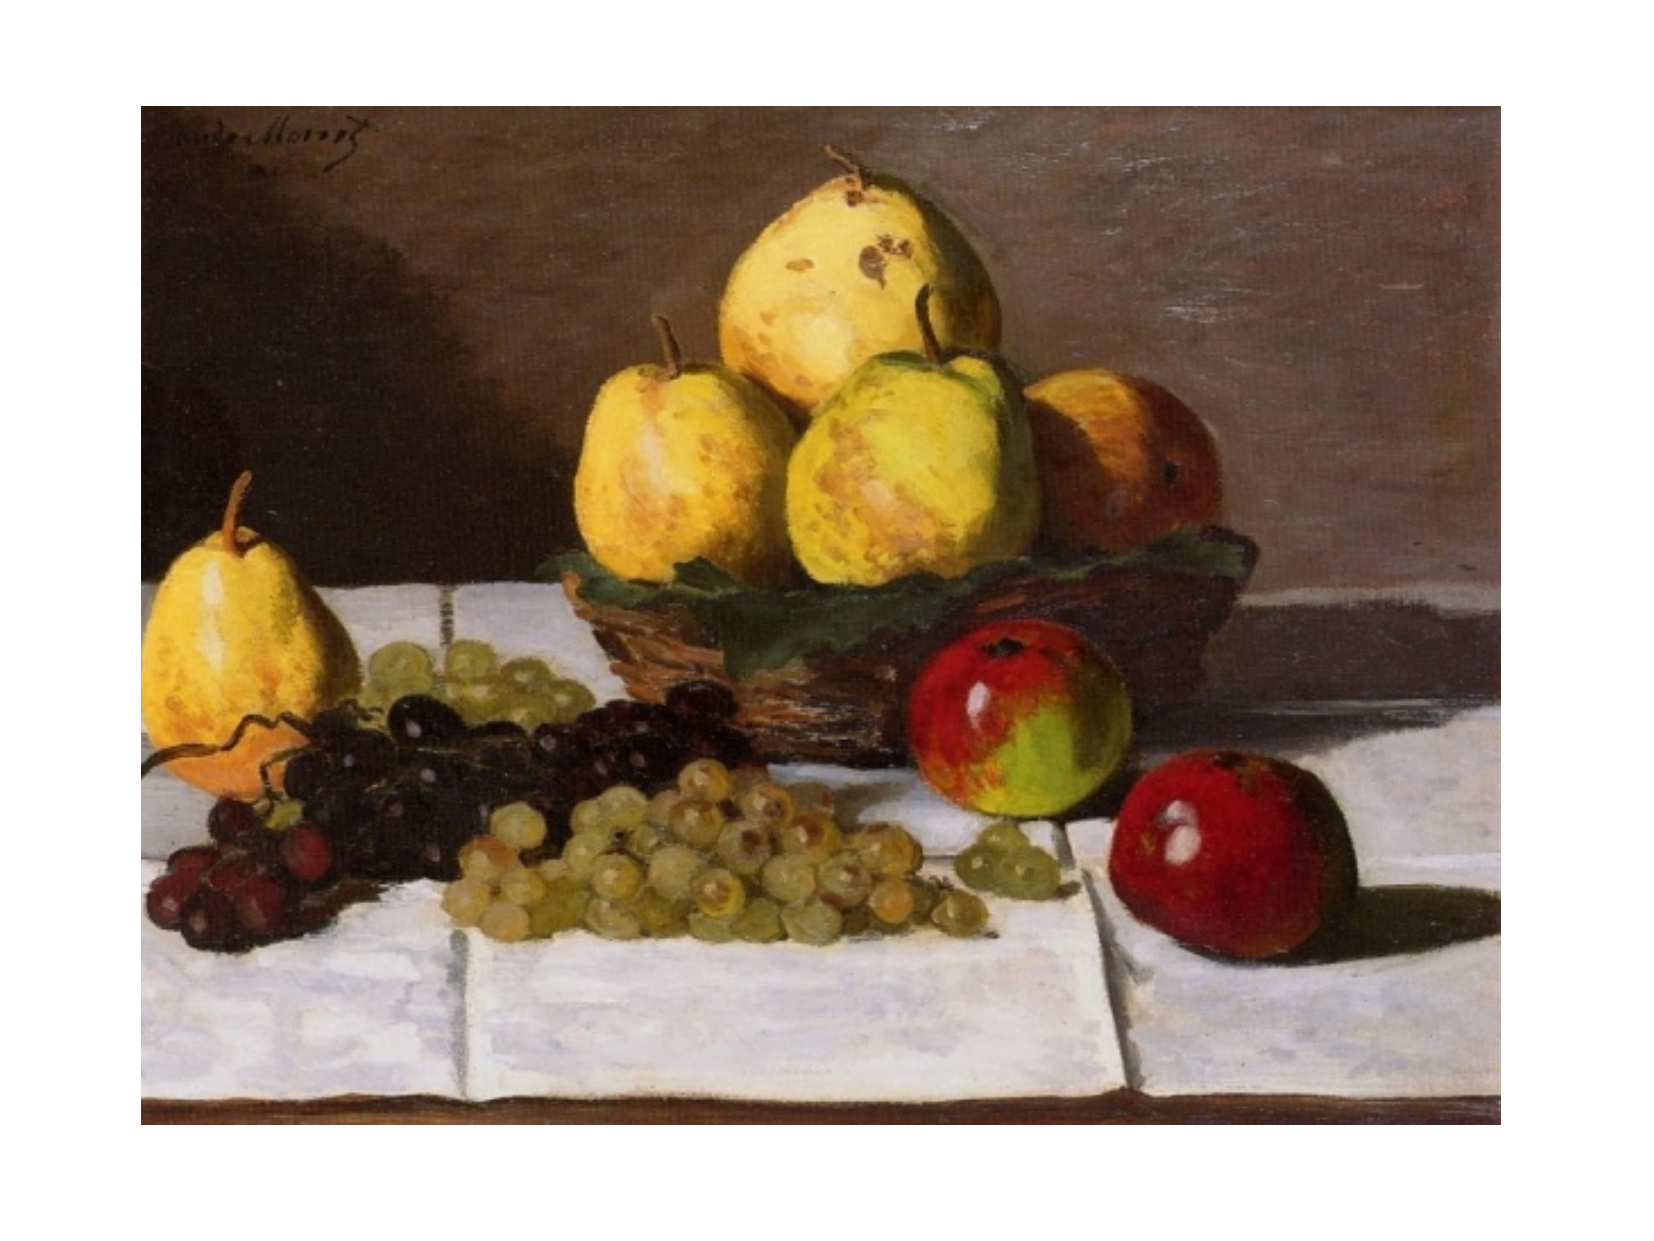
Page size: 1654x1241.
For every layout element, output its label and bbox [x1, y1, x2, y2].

picture [141, 106, 1501, 1125]
